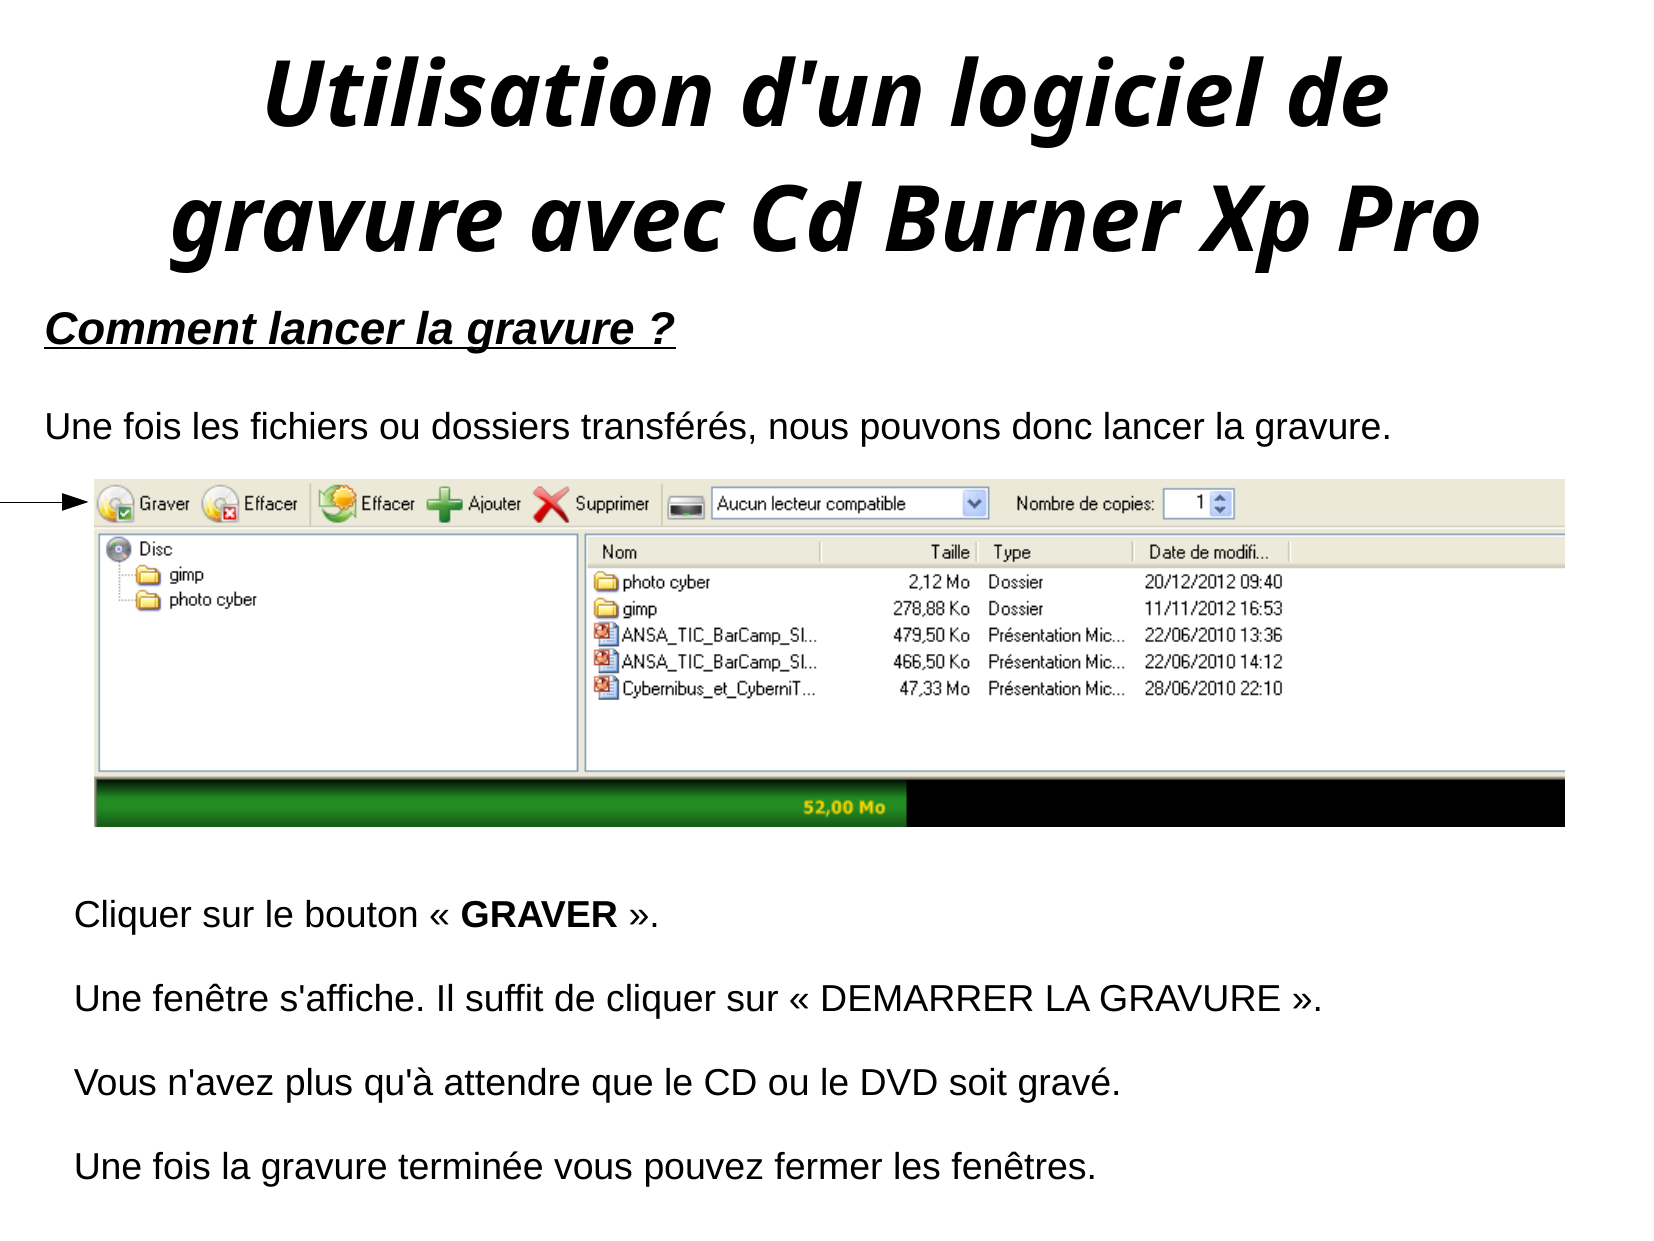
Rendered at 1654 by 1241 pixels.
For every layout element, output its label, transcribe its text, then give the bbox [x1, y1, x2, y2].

picture [94, 479, 1565, 827]
title Utilisation d'un logiciel de gravure avec Cd Burner Xp Pro [82, 51, 1571, 255]
text_box Cliquer sur le bouton « GRAVER ». Une fenêtre s'affiche. Il suffit de cliquer sur « DEMARRER LA GRAVURE ». Vous n'avez plus qu'à attendre que le CD ou le DVD soit gravé. Une fois la gravure terminée vous pouvez fermer les fenêtres. [59, 885, 1595, 1197]
text_box Comment lancer la gravure ? Une fois les fichiers ou dossiers transférés, nous pouvons donc lancer la gravure. [29, 295, 1625, 456]
